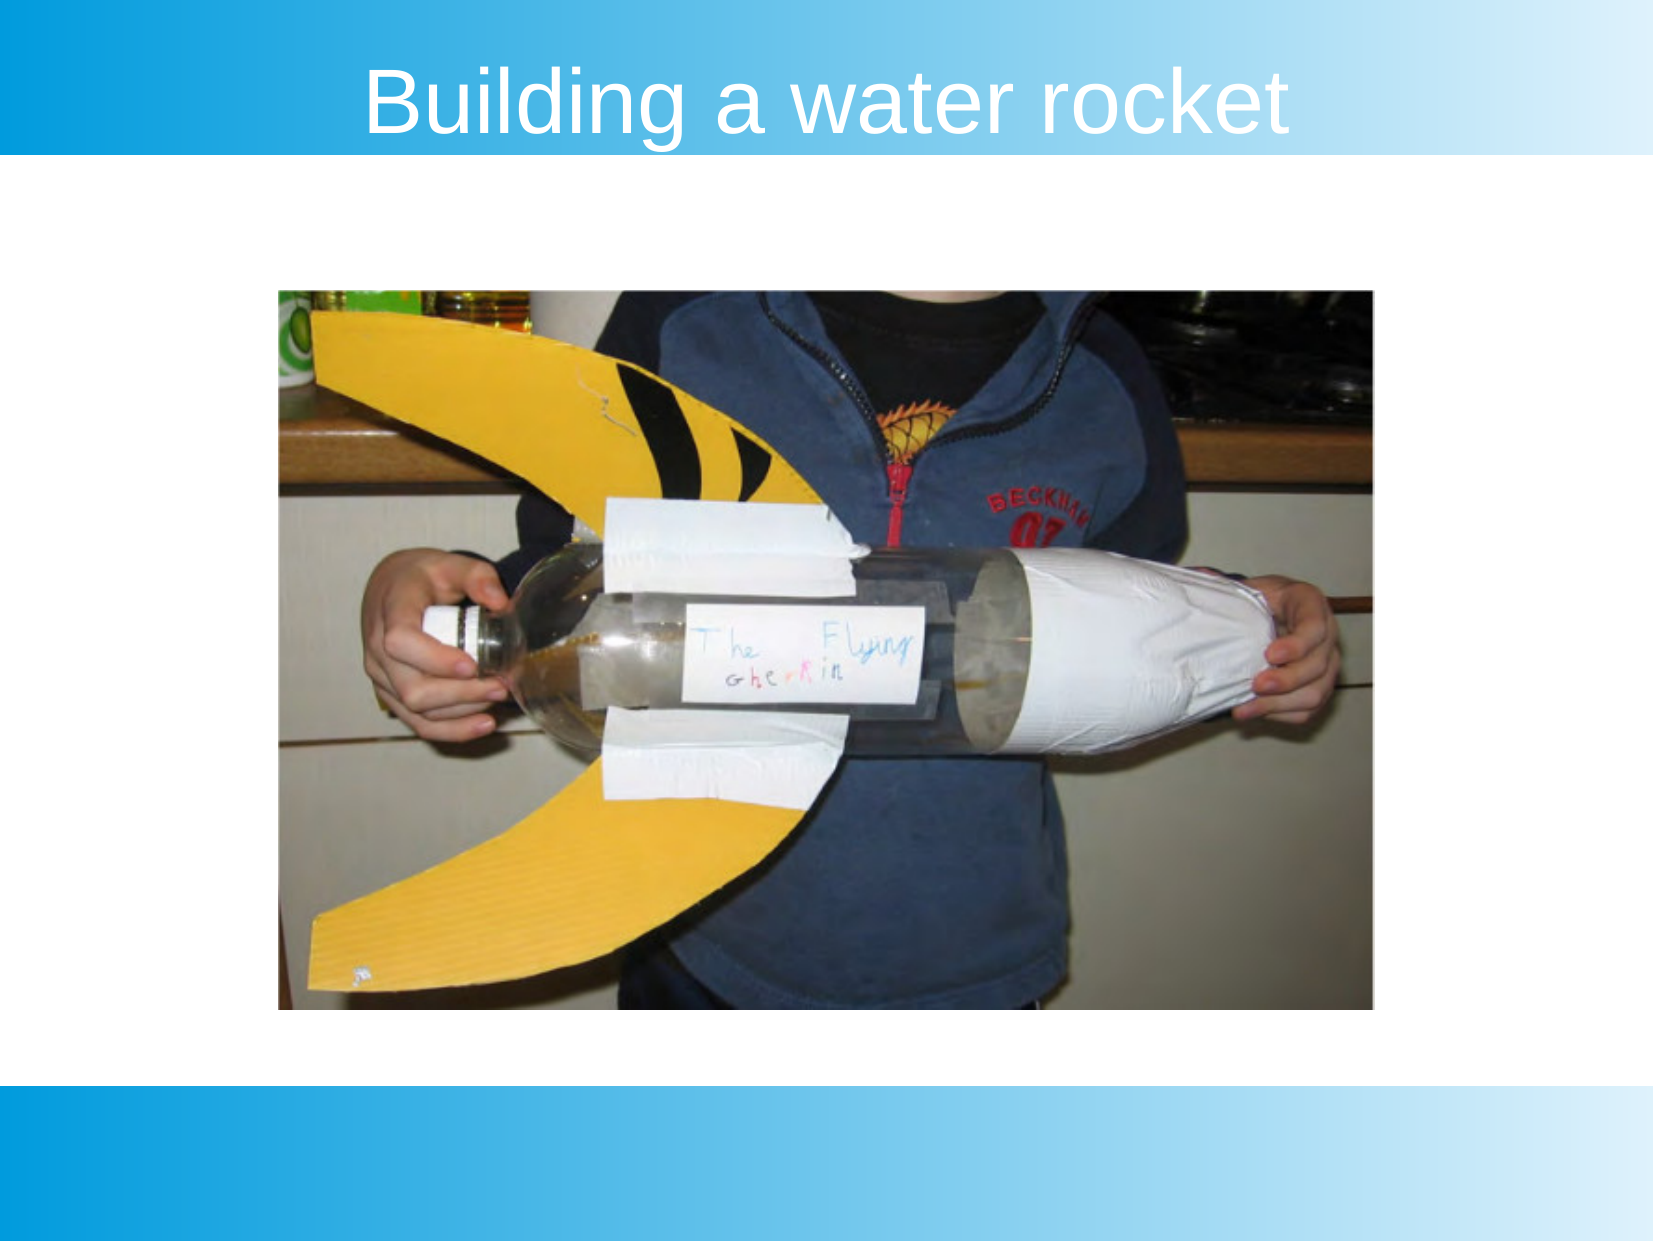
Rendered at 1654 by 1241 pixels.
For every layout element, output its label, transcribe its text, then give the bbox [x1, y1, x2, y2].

picture [278, 290, 1375, 1010]
title Building a water rocket [82, 49, 1571, 155]
